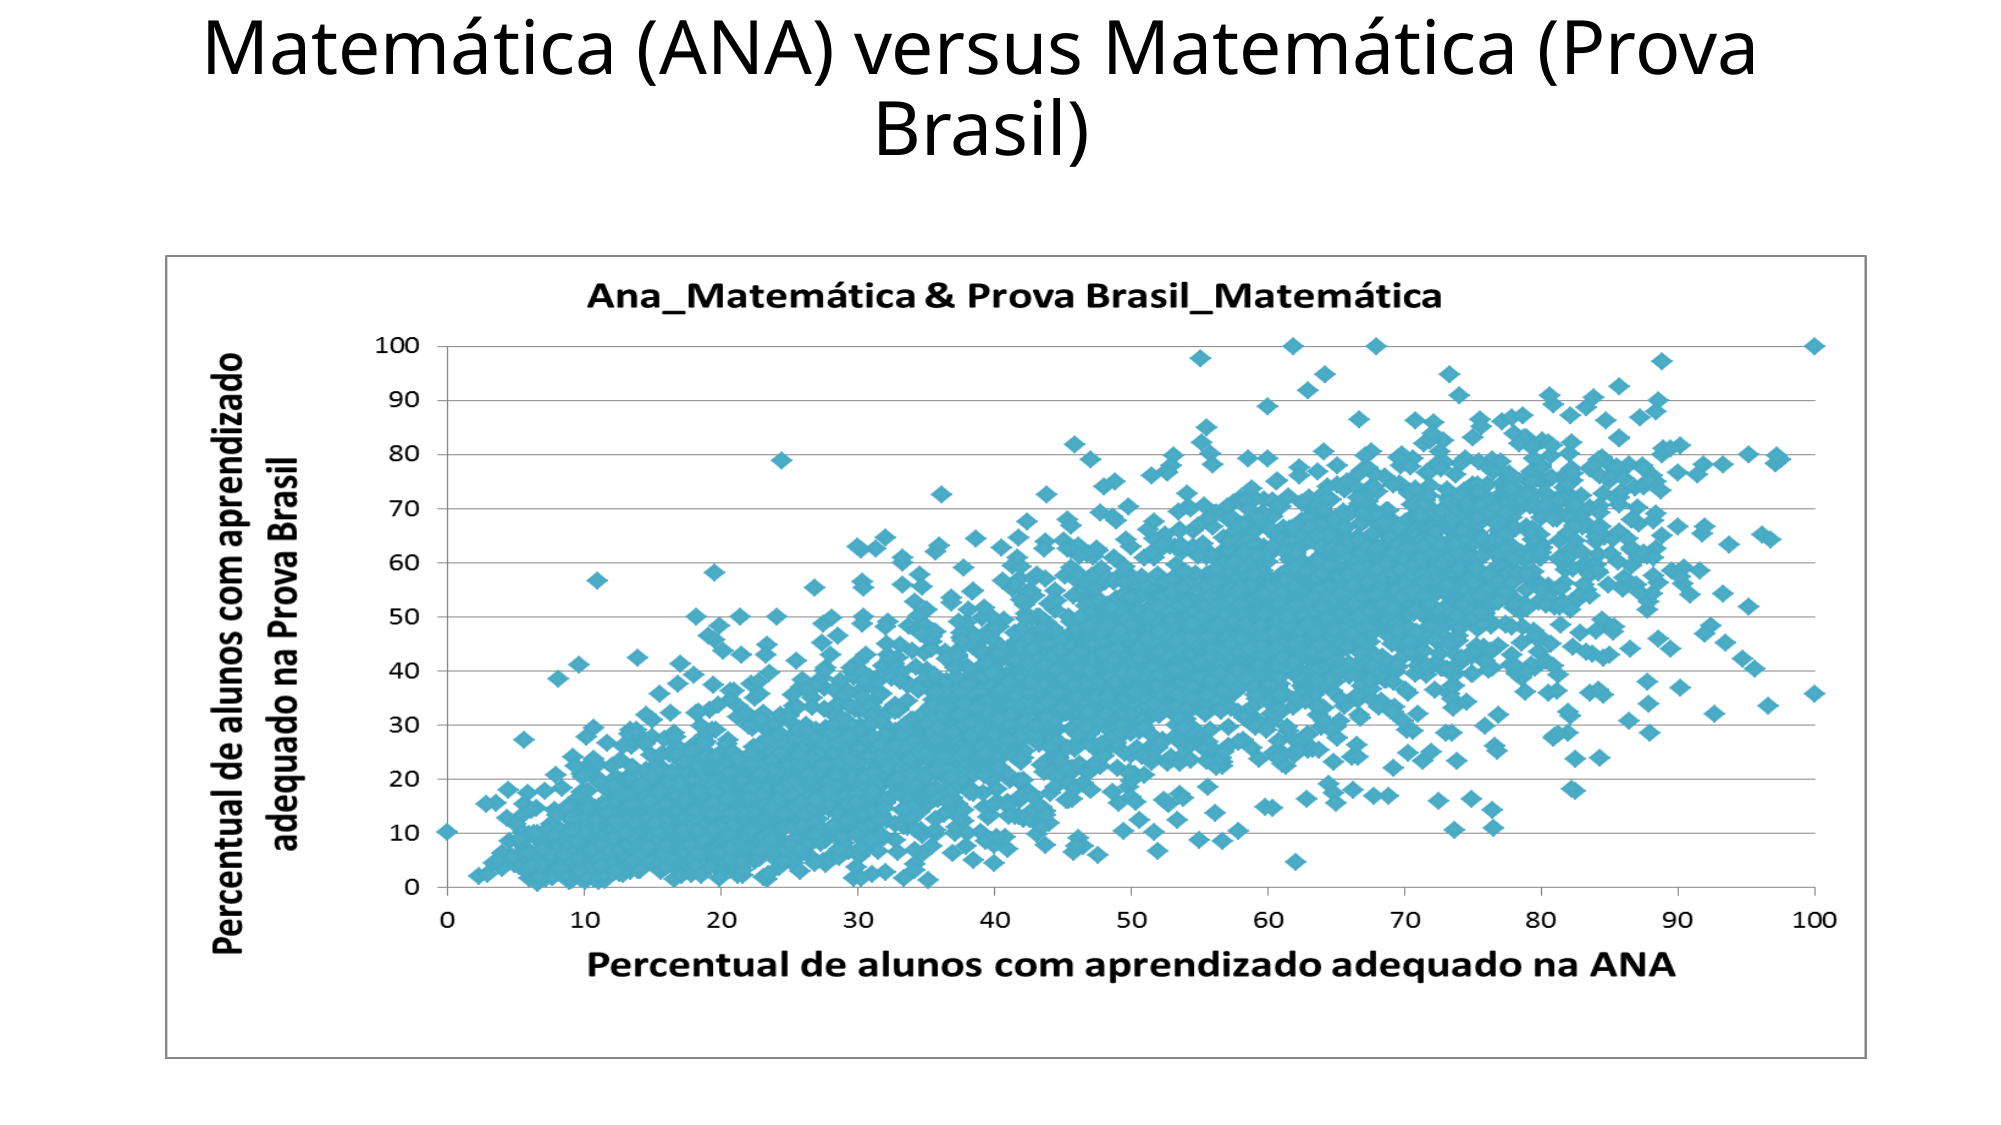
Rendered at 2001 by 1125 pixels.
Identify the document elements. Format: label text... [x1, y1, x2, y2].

picture [165, 255, 1867, 1059]
title Matemática (ANA) versus Matemática (Prova Brasil) [134, 0, 1828, 180]
